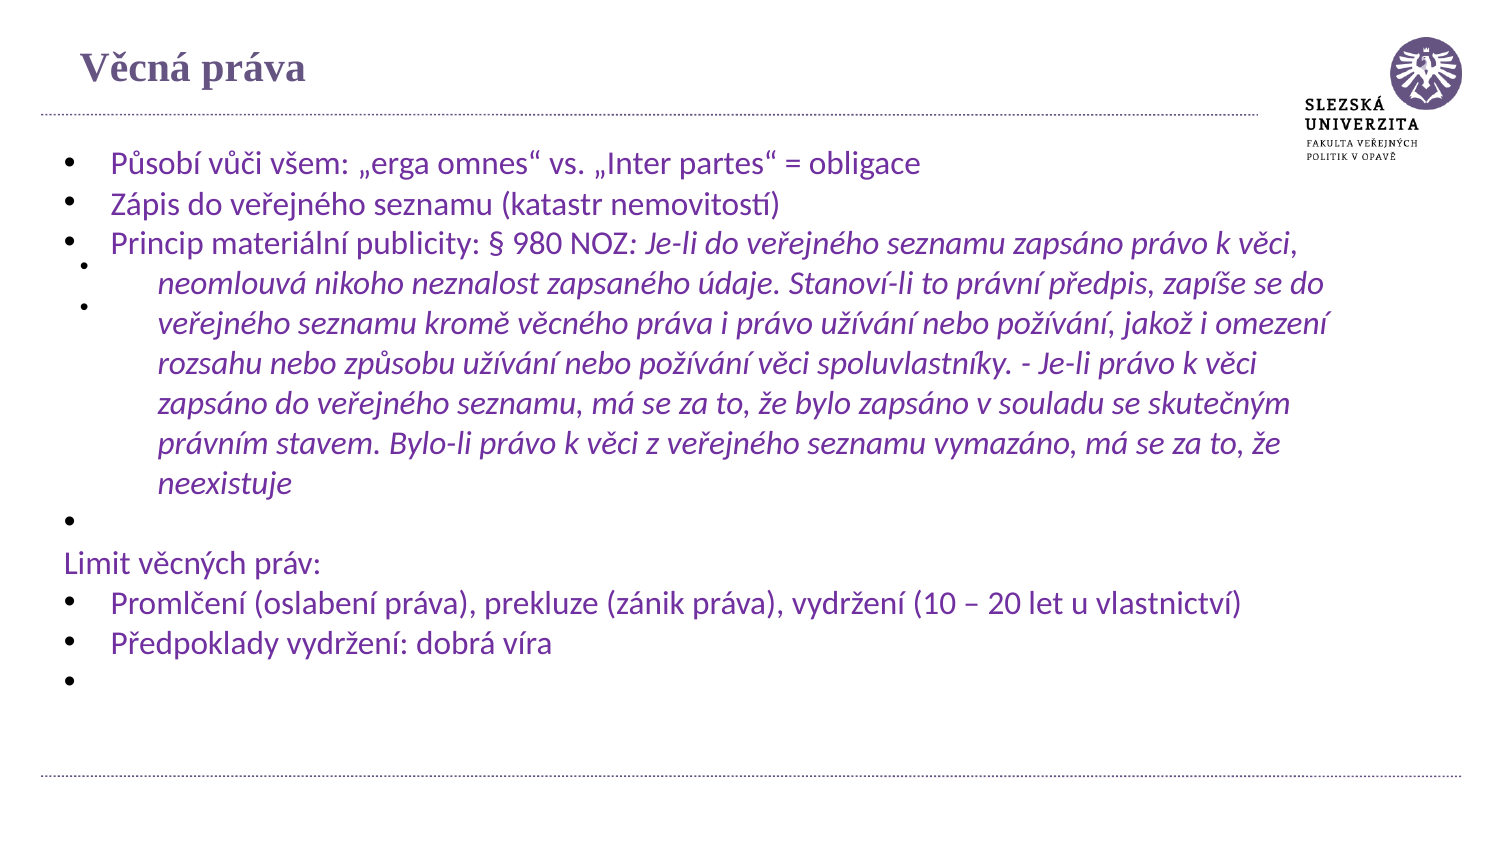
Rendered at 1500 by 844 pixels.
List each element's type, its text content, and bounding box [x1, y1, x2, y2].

title Věcná práva [64, 32, 1281, 116]
text_box Působí vůči všem: „erga omnes“ vs. „Inter partes“ = obligace Zápis do veřejného seznamu (katastr nemovitostí) Princip materiální publicity: § 980 NOZ: Je-li do veřejného seznamu zapsáno právo k věci, neomlouvá nikoho neznalost zapsaného údaje. Stanoví-li to právní předpis, zapíše se do veřejného seznamu kromě věcného práva i právo užívání nebo požívání, jakož i omezení rozsahu nebo způsobu užívání nebo požívání věci spoluvlastníky. - Je-li právo k věci zapsáno do veřejného seznamu, má se za to, že bylo zapsáno v souladu se skutečným právním stavem. Bylo-li právo k věci z veřejného seznamu vymazáno, má se za to, že neexistuje Limit věcných práv: Promlčení (oslabení práva), prekluze (zánik práva), vydržení (10 – 20 let u vlastnictví) Předpoklady vydržení: dobrá víra [48, 134, 1374, 675]
